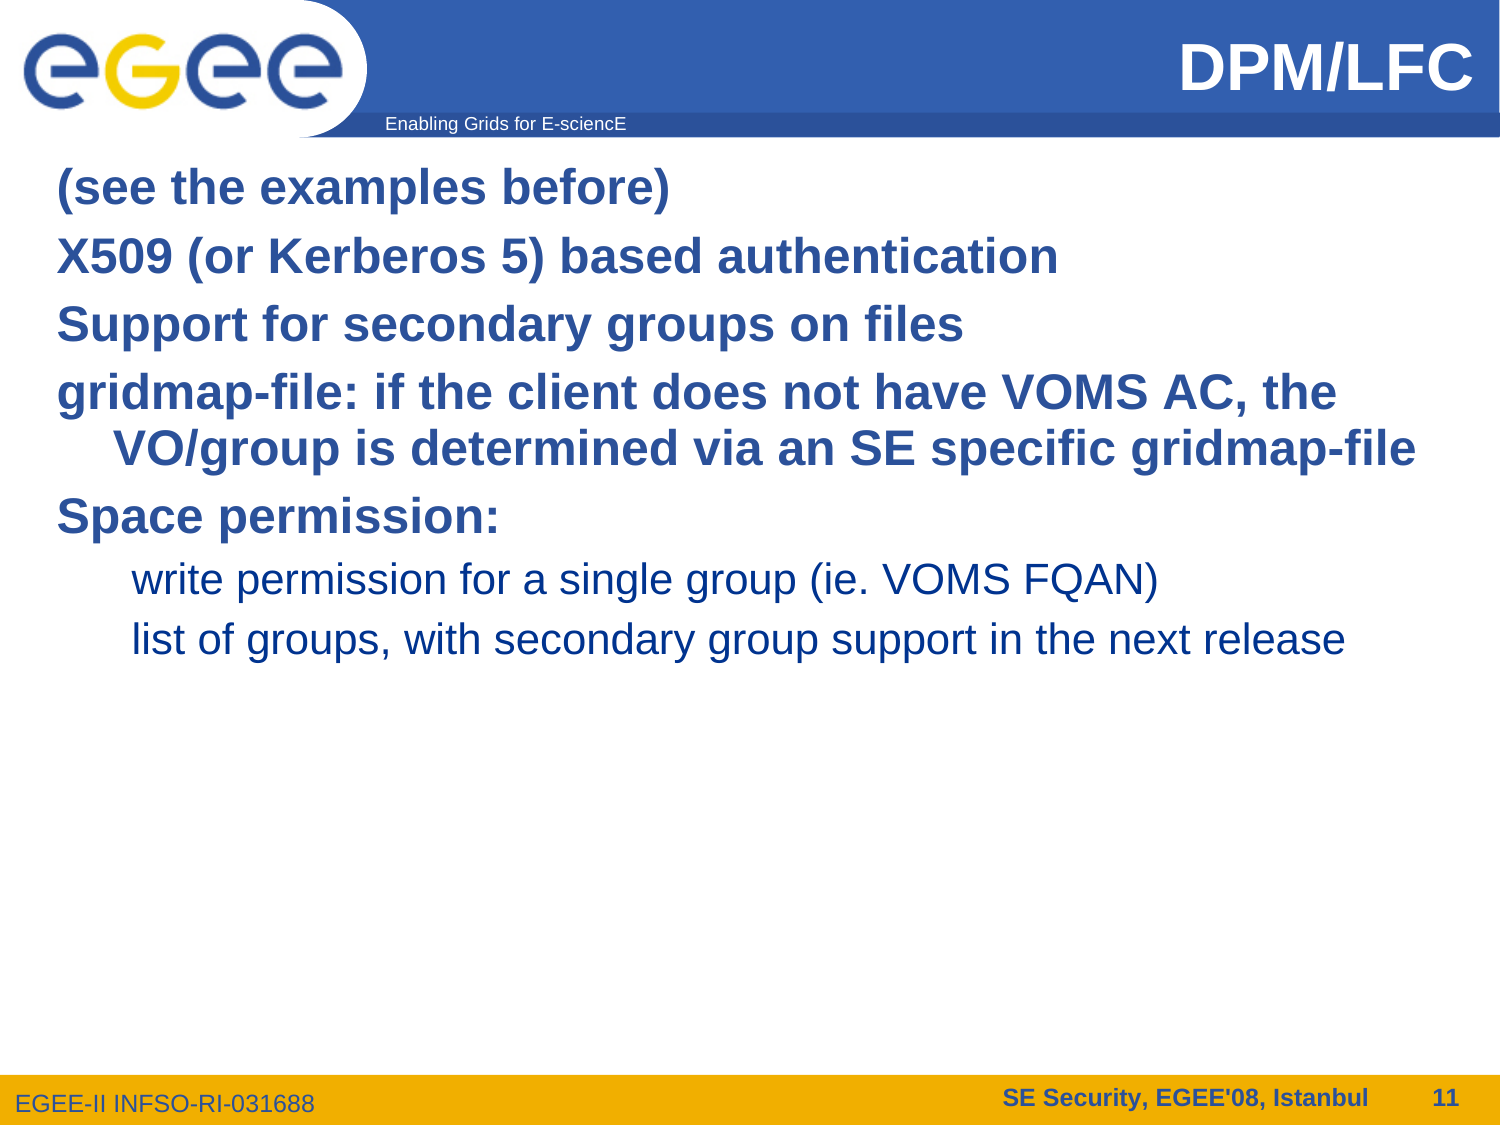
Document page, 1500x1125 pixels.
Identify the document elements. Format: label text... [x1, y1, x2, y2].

title DPM/LFC [369, 18, 1475, 117]
list (see the examples before) X509 (or Kerberos 5) based authentication Support for secondary groups on files gridmap-file: if the client does not have VOMS AC, the VO/group is determined via an SE specific gridmap-file Space permission: write permission for a single group (ie. VOMS FQAN) list of groups, with secondary group support in the next release [56, 159, 1466, 1036]
picture [18, 30, 349, 112]
